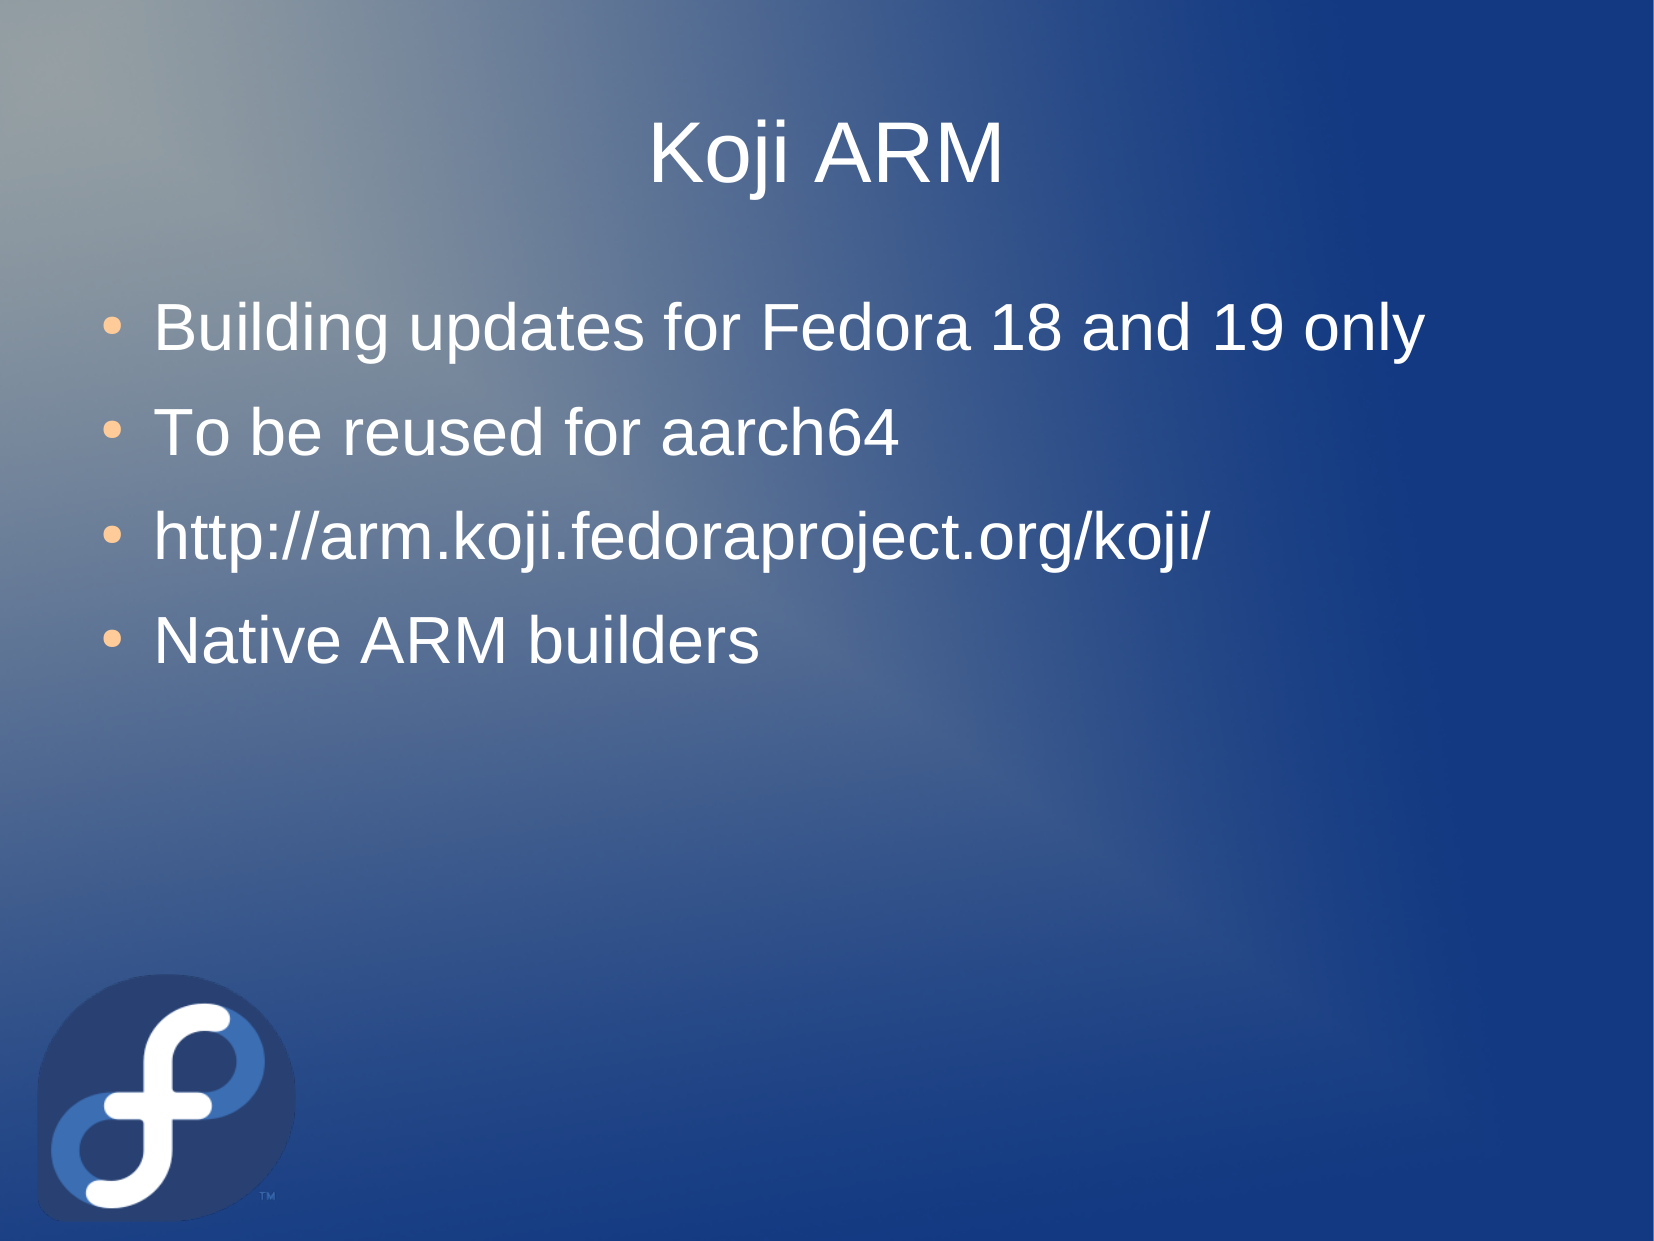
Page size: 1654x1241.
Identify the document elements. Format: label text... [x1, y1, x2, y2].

picture [0, 0, 1654, 1241]
title Koji ARM [82, 49, 1571, 257]
list Building updates for Fedora 18 and 19 only To be reused for aarch64 http://arm.koji.fedoraproject.org/koji/ Native ARM builders [82, 290, 1571, 1109]
